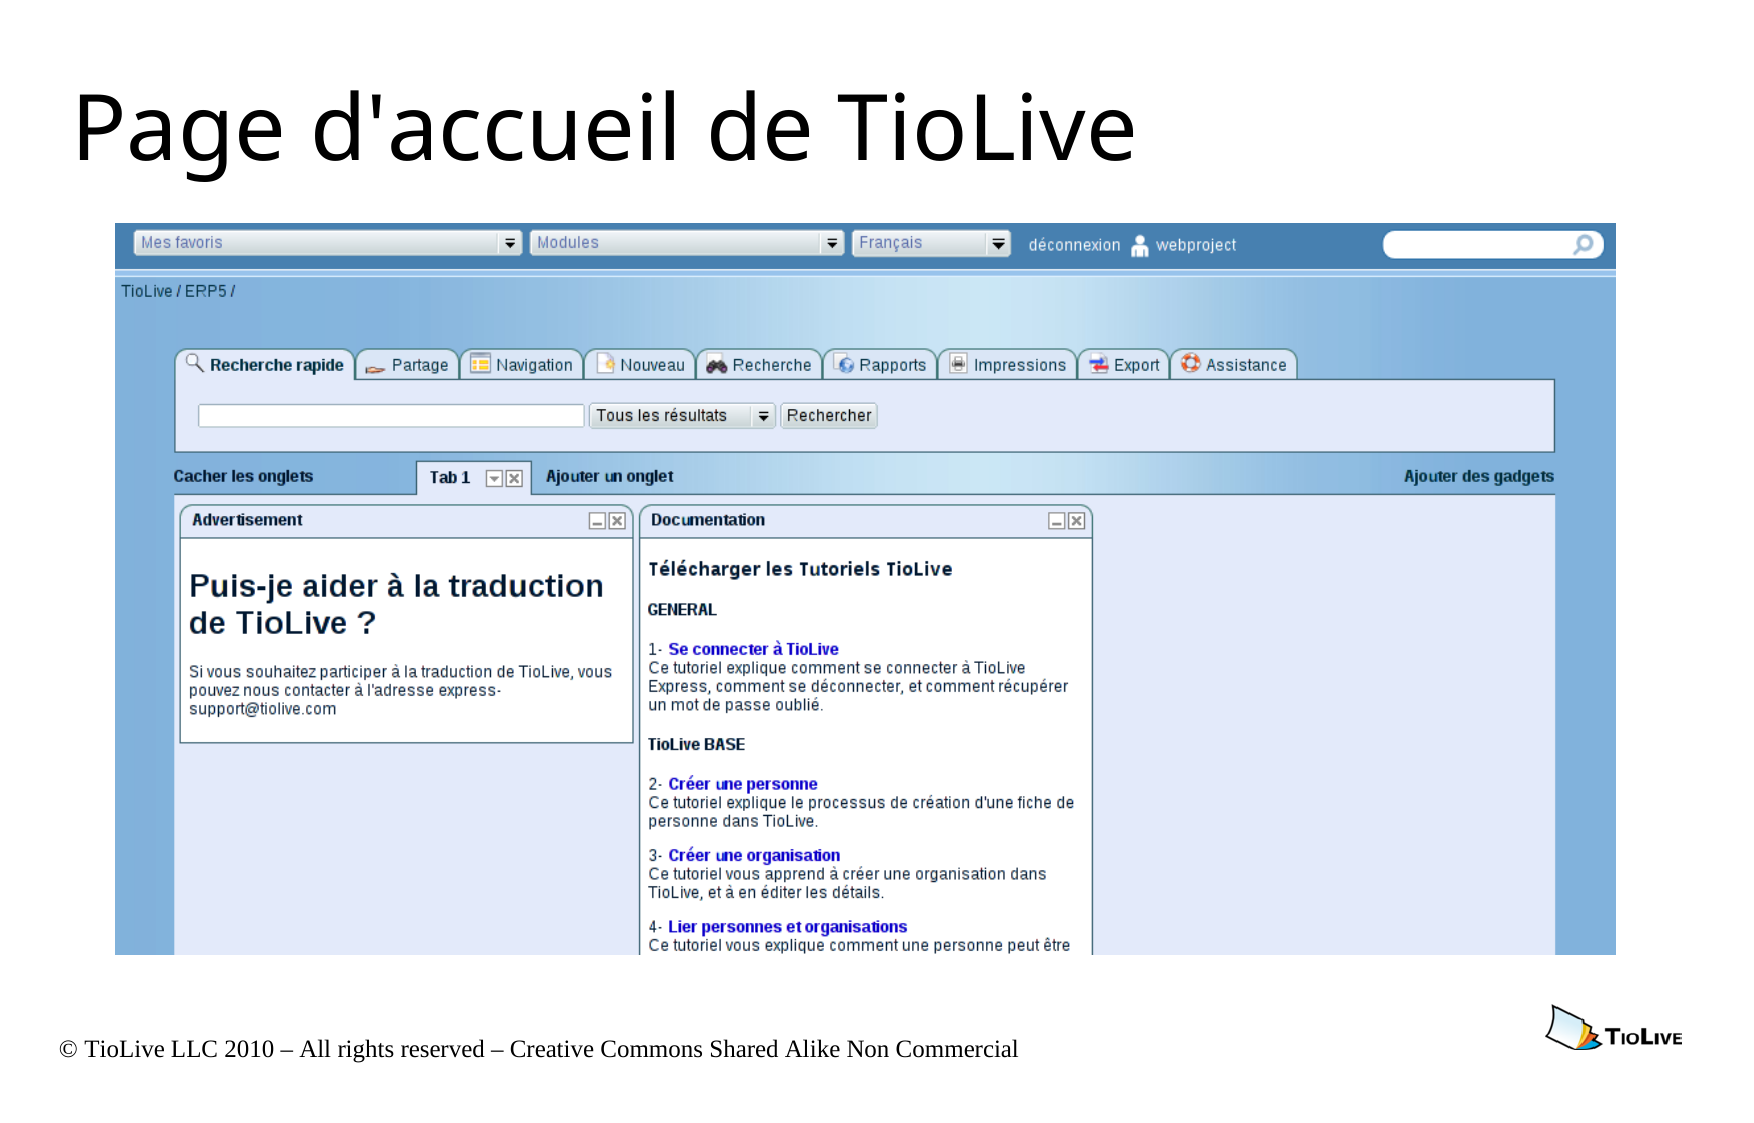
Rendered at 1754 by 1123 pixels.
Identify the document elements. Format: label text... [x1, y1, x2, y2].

picture [115, 223, 1616, 955]
picture [1545, 1004, 1682, 1050]
title Page d'accueil de TioLive [71, 63, 1707, 187]
